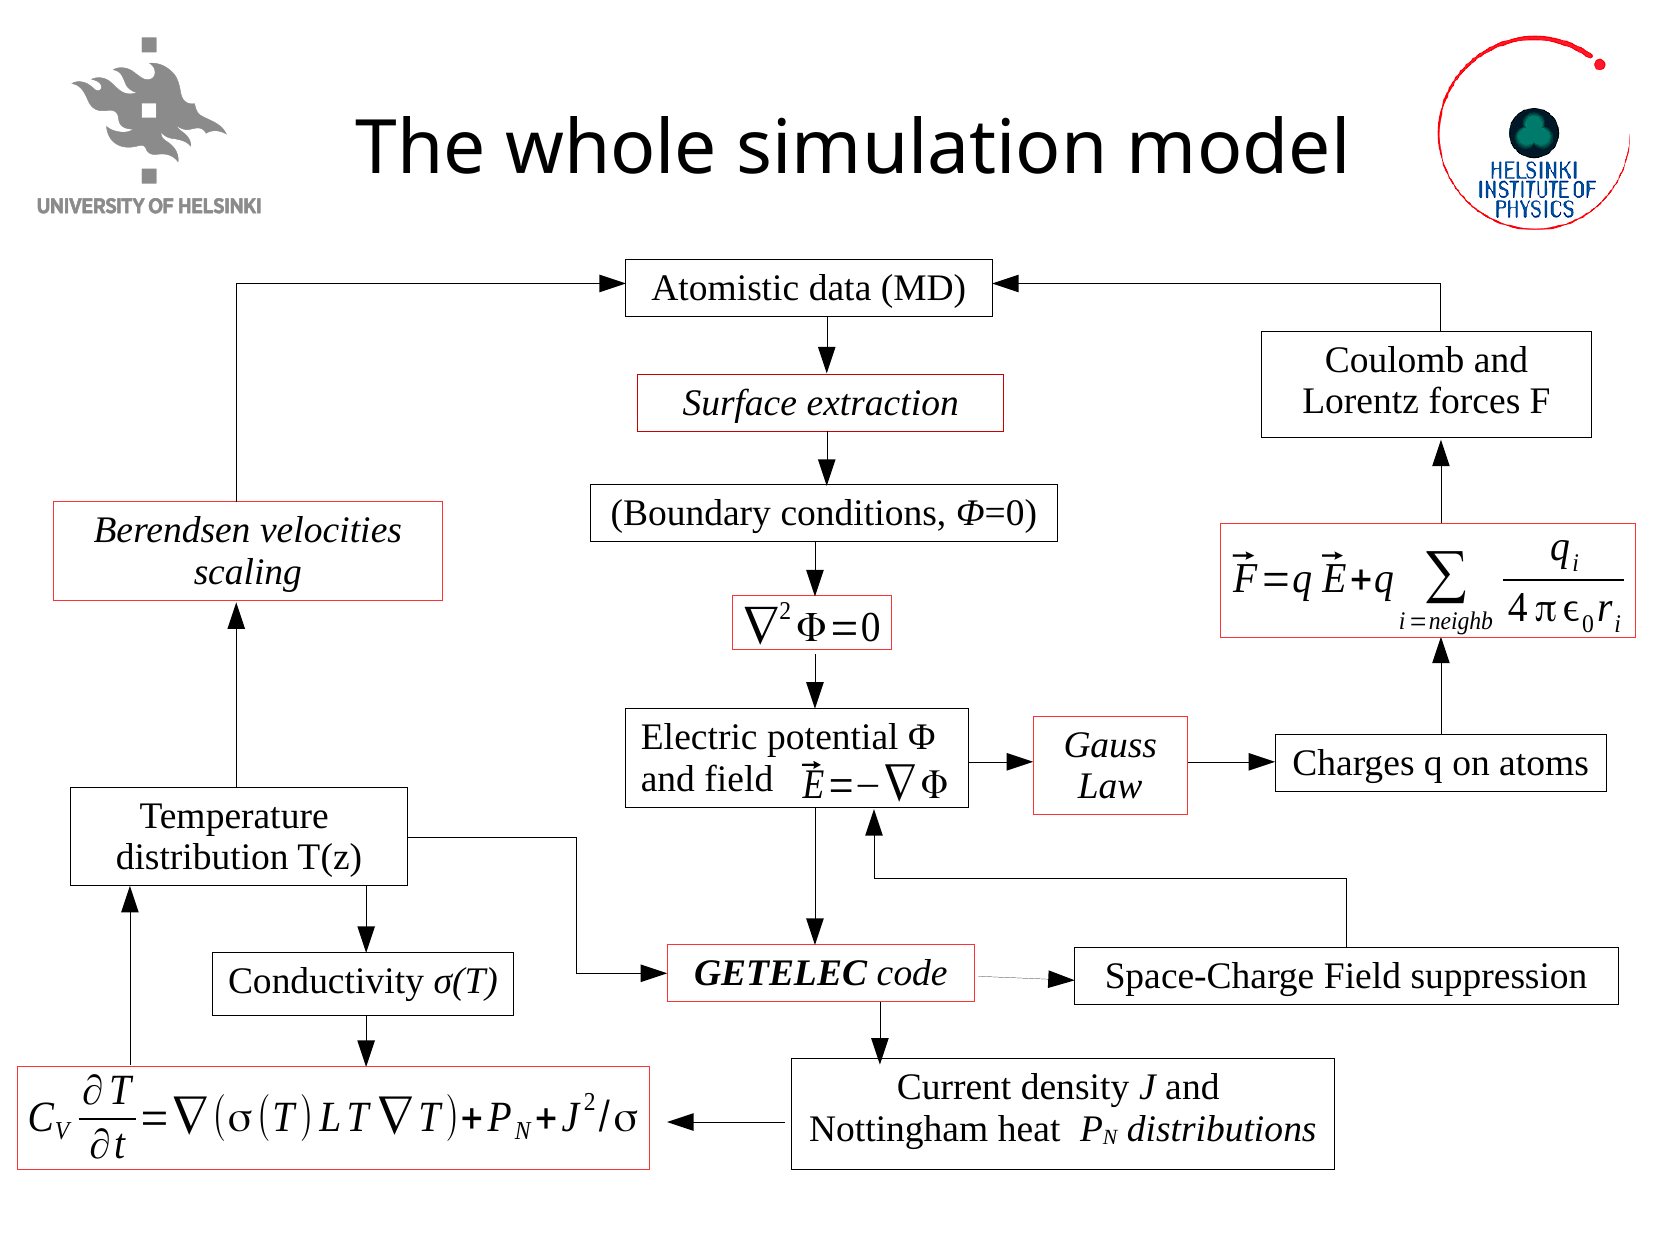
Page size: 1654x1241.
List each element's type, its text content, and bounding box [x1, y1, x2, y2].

text_box Electric potential Φ and field [625, 708, 969, 808]
chart [791, 761, 957, 810]
picture [23, 23, 275, 229]
text_box (Boundary conditions, Φ=0) [590, 484, 1058, 542]
title The whole simulation model [274, 40, 1432, 249]
text_box Surface extraction [637, 374, 1004, 432]
text_box Gauss Law [1033, 716, 1188, 815]
text_box Current density J and Nottingham heat PN distributions [791, 1058, 1335, 1170]
text_box Berendsen velocities scaling [53, 501, 443, 601]
chart [1220, 523, 1636, 638]
chart [732, 595, 892, 650]
text_box Space-Charge Field suppression [1074, 947, 1619, 1005]
text_box Conductivity σ(Τ) [212, 952, 514, 1016]
picture [1437, 35, 1630, 230]
text_box Coulomb and Lorentz forces F [1261, 331, 1592, 438]
text_box Atomistic data (MD) [625, 259, 993, 317]
text_box Temperature distribution T(z) [70, 787, 408, 886]
text_box Charges q on atoms [1275, 734, 1607, 792]
chart [17, 1066, 650, 1170]
text_box GETELEC code [667, 944, 975, 1002]
